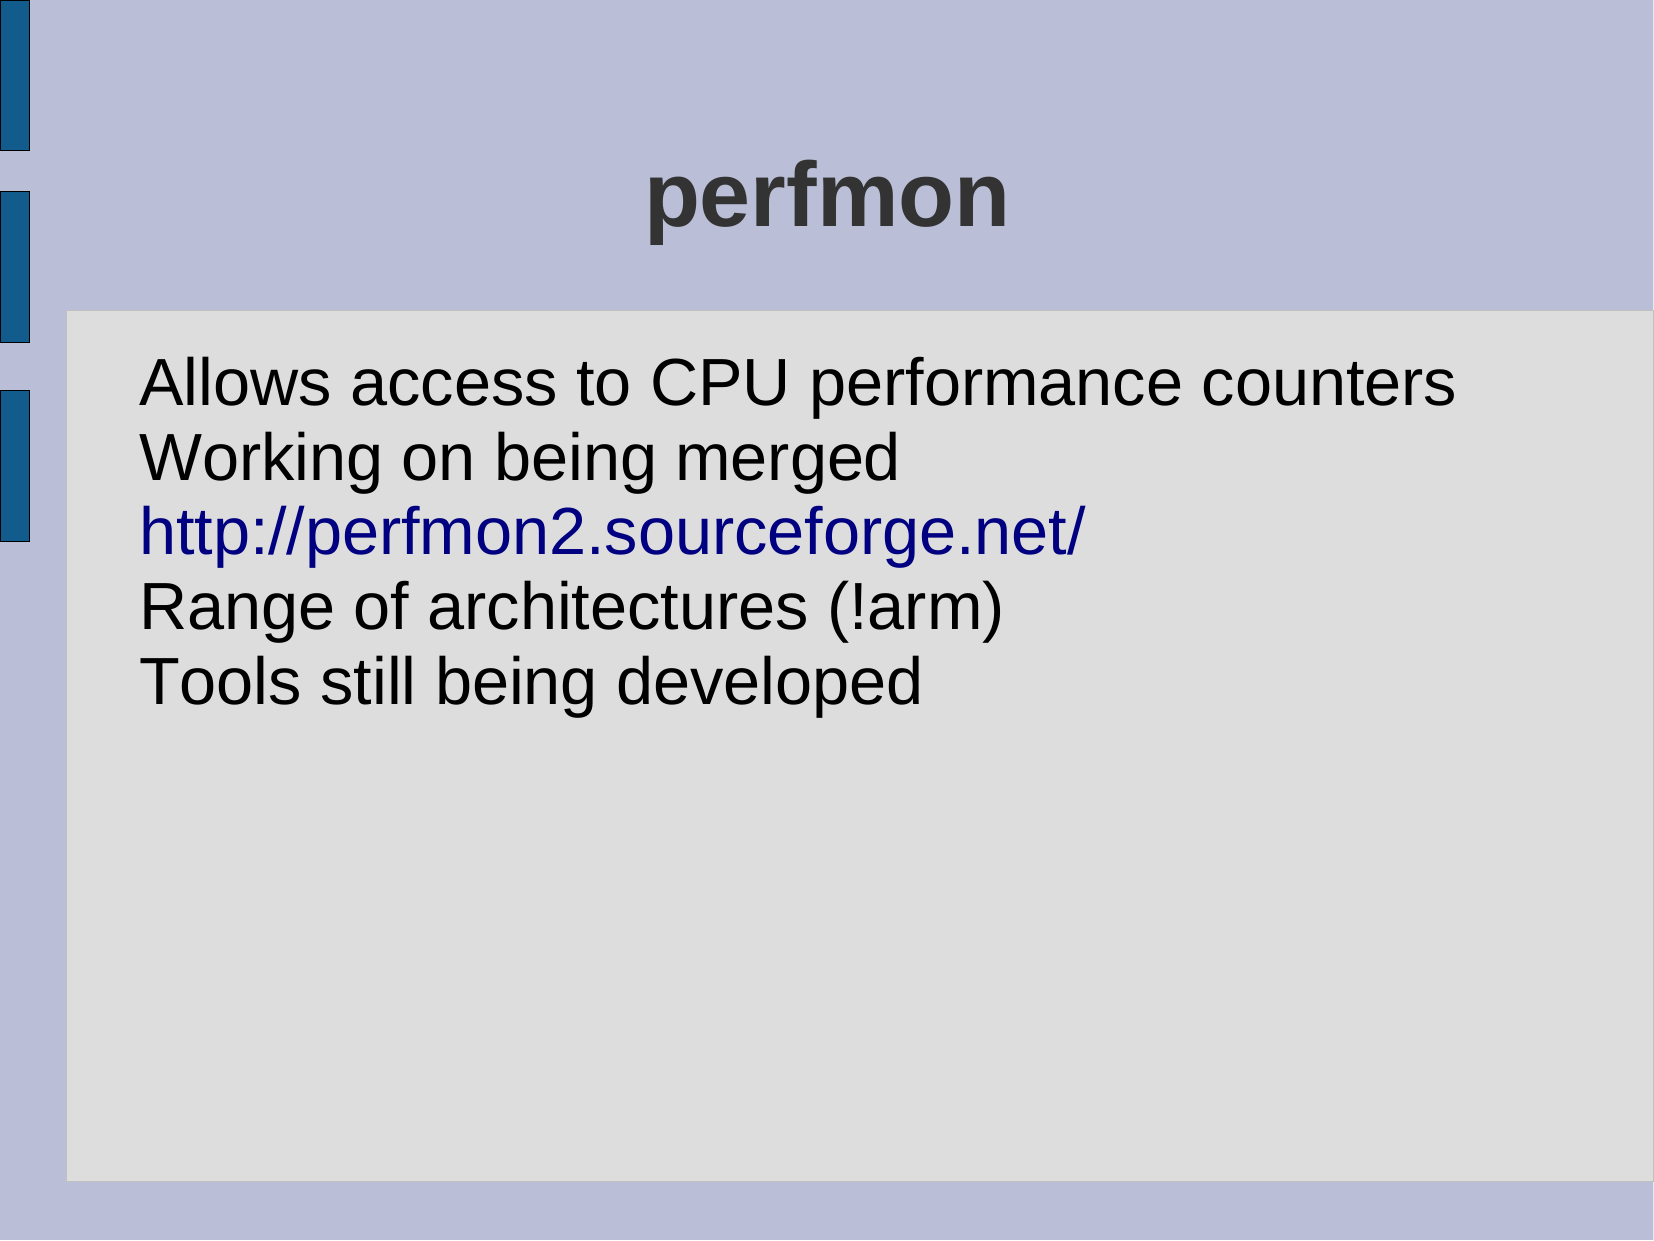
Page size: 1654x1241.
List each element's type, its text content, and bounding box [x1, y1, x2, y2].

title perfmon [121, 98, 1534, 291]
list Allows access to CPU performance counters Working on being merged http://perfmon2.sourceforge.net/ Range of architectures (!arm) Tools still being developed [121, 344, 1534, 1112]
